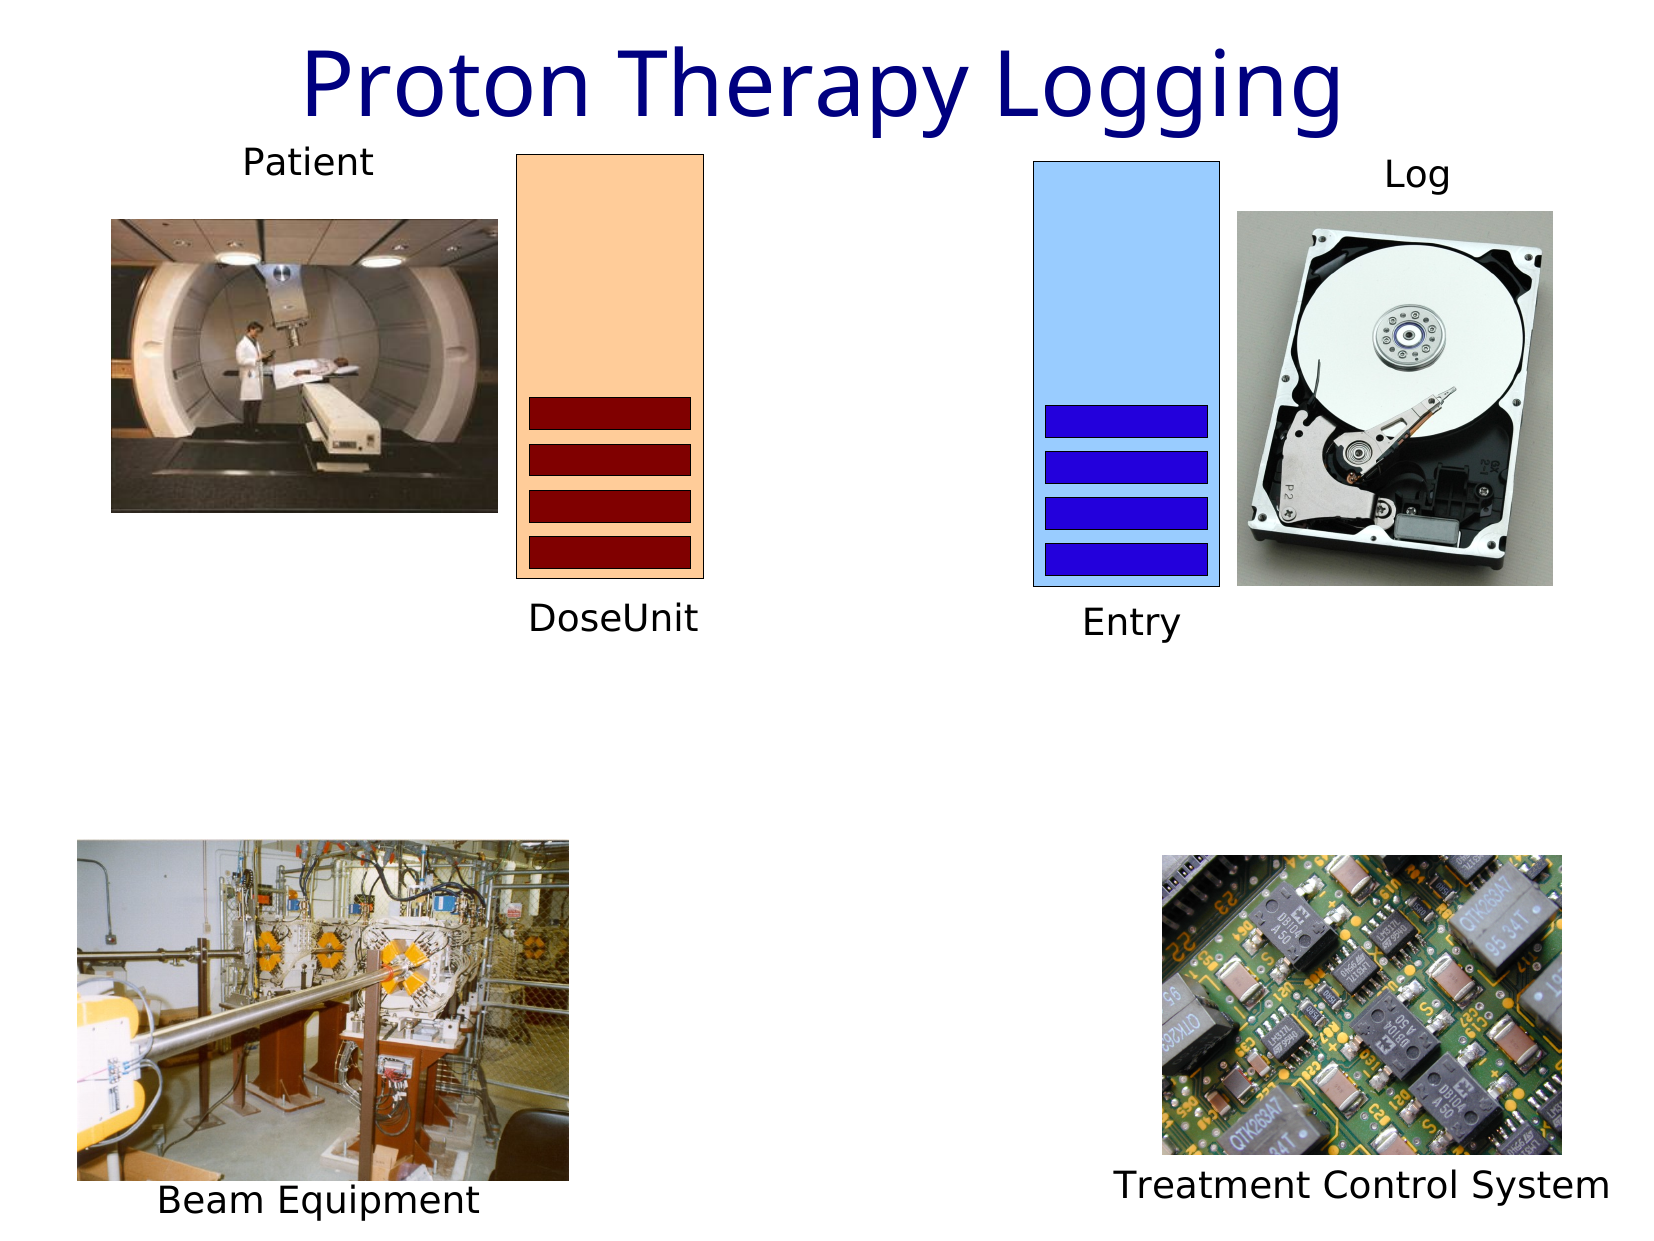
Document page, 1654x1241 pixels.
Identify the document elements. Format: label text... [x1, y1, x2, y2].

text_box Treatment Control System [1098, 1155, 1616, 1215]
title Proton Therapy Logging [79, 14, 1568, 148]
picture [1237, 211, 1553, 586]
text_box Log [1369, 145, 1465, 204]
text_box Beam Equipment [141, 1171, 489, 1231]
text_box Patient [227, 133, 387, 192]
text_box DoseUnit [513, 589, 710, 648]
picture [111, 219, 498, 513]
text_box [1033, 161, 1220, 587]
text_box [516, 154, 704, 579]
picture [77, 839, 569, 1181]
text_box Entry [1067, 593, 1195, 652]
picture [1162, 855, 1562, 1155]
